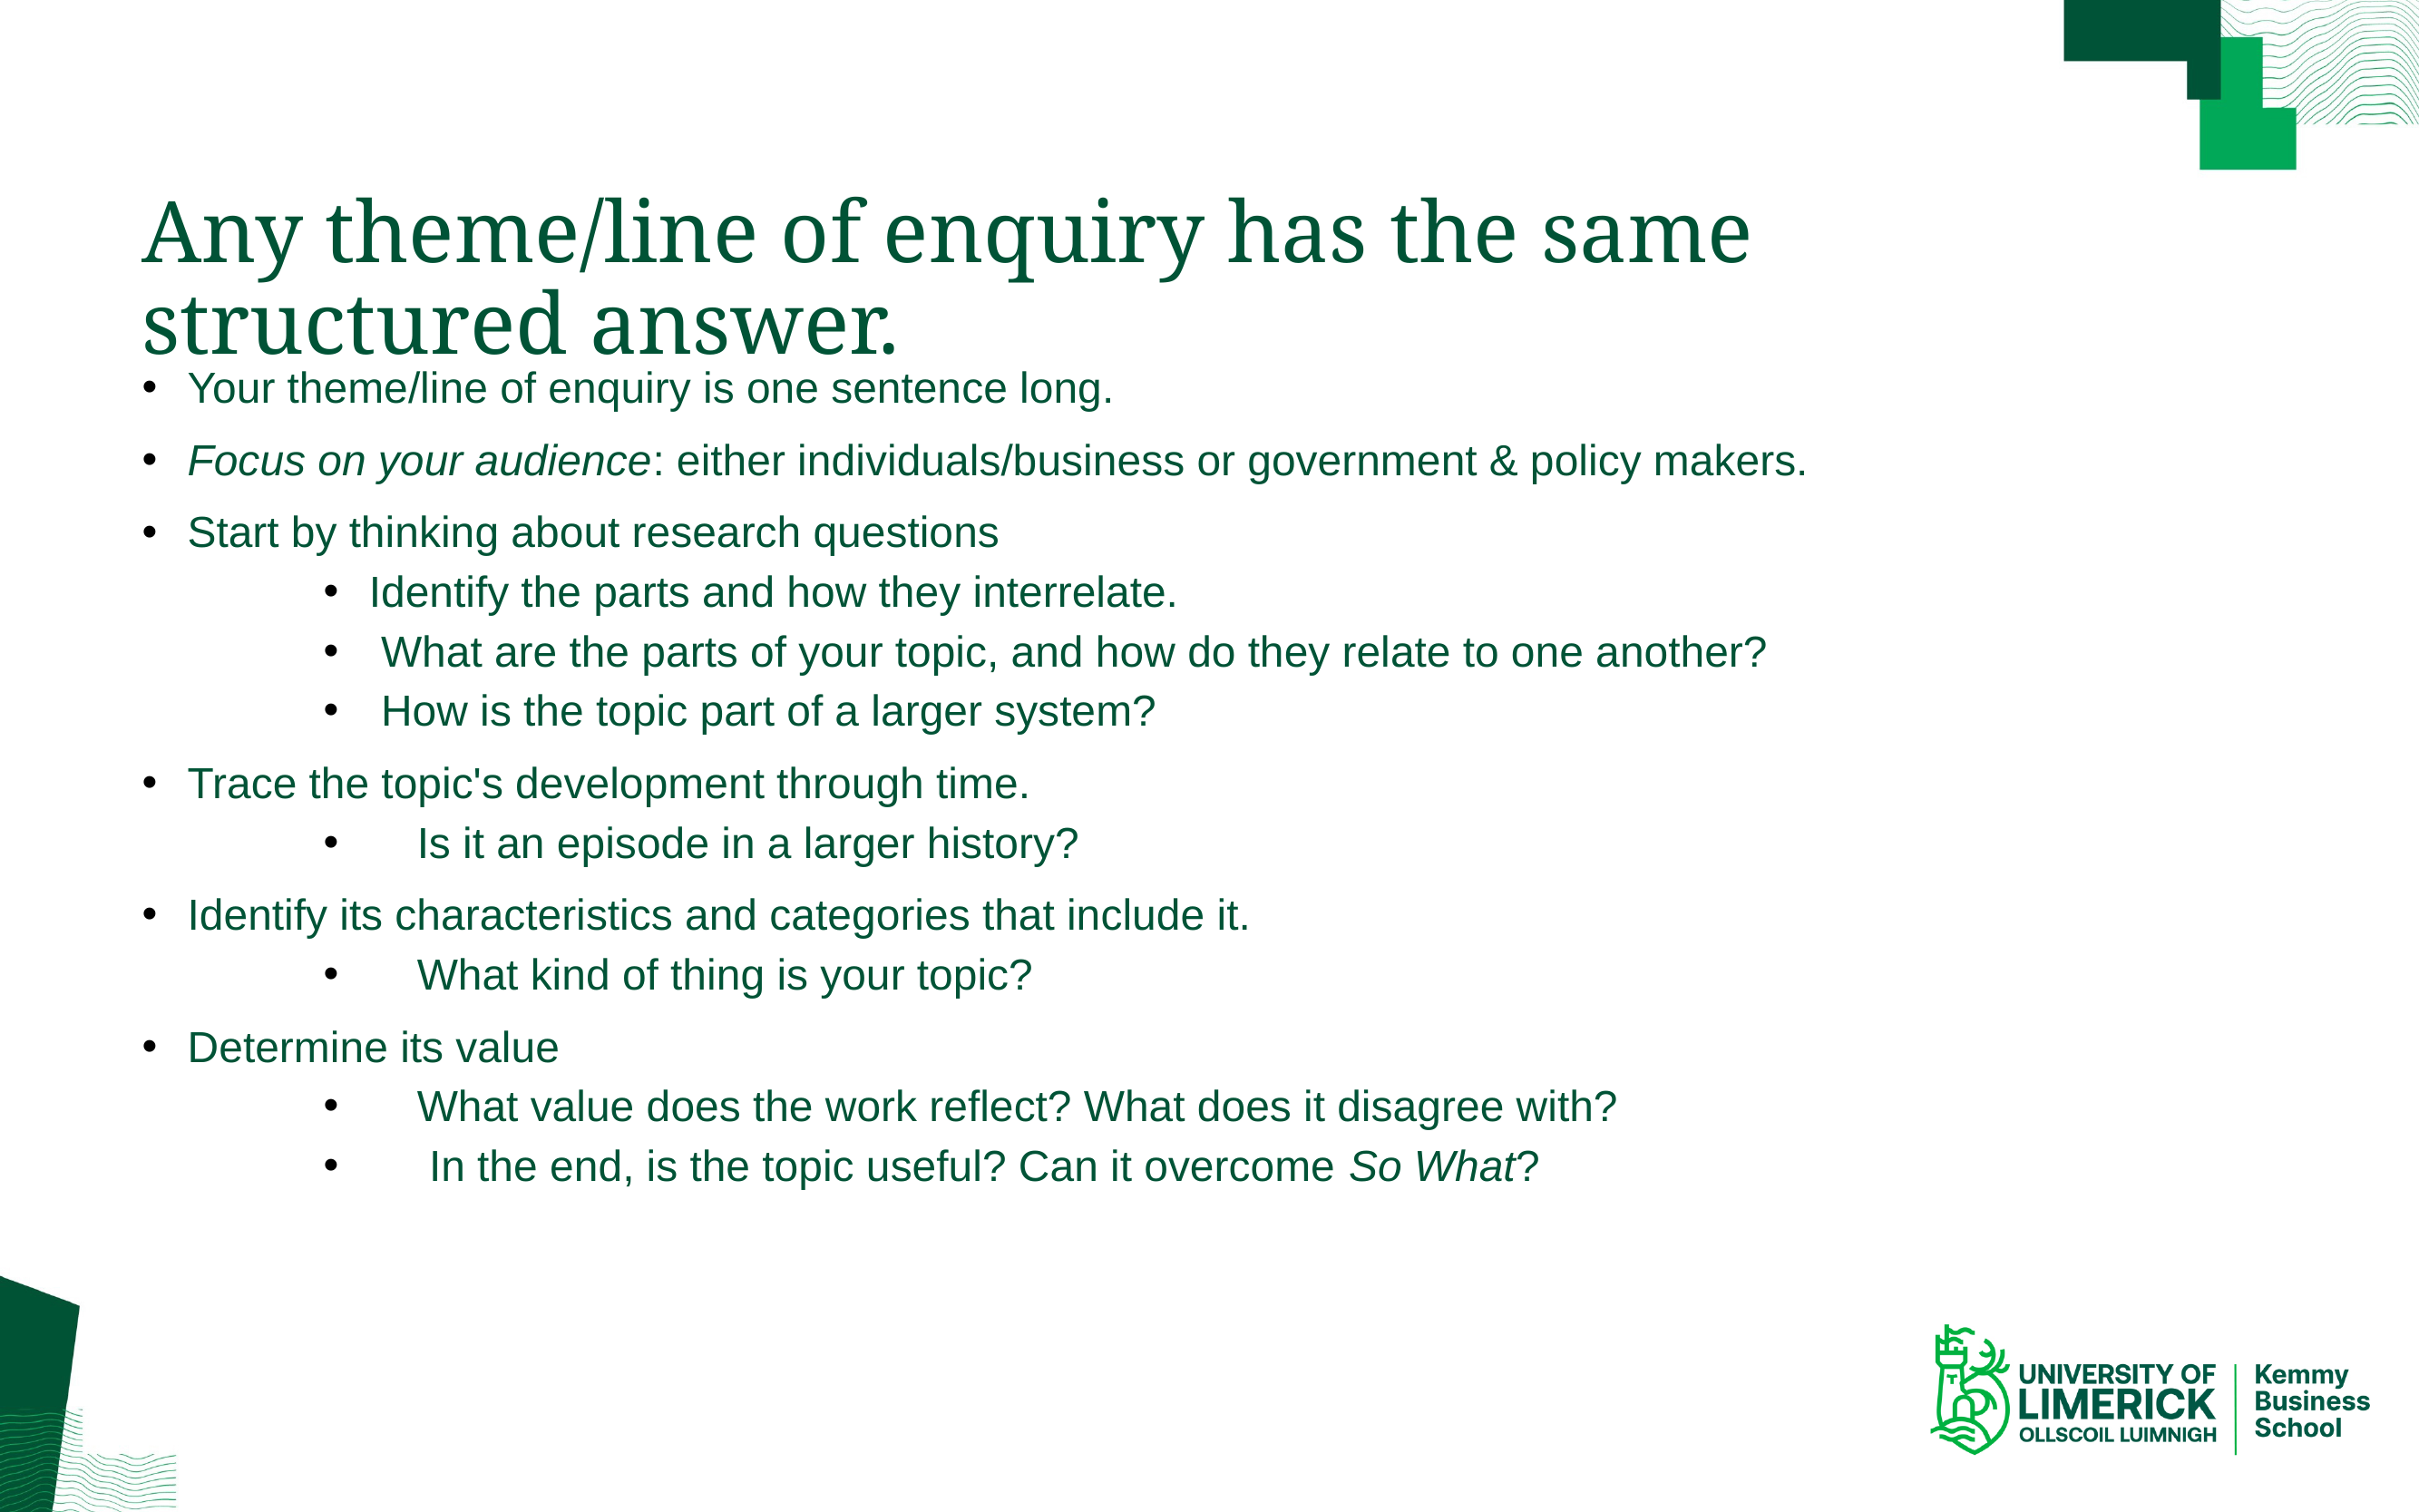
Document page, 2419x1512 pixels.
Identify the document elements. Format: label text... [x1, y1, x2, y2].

title Any theme/line of enquiry has the same structured answer. [128, 181, 2215, 337]
list Your theme/line of enquiry is one sentence long. Focus on your audience: either individuals/business or government & policy makers. Start by thinking about research questions Identify the parts and how they interrelate. What are the parts of your topic, and how do they relate to one another? How is the topic part of a larger system? Trace the topic's development through time. Is it an episode in a larger history? Identify its characteristics and categories that include it. What kind of thing is your topic? Determine its value What value does the work reflect? What does it disagree with? In the end, is the topic useful? Can it overcome So What? [128, 358, 2341, 1421]
